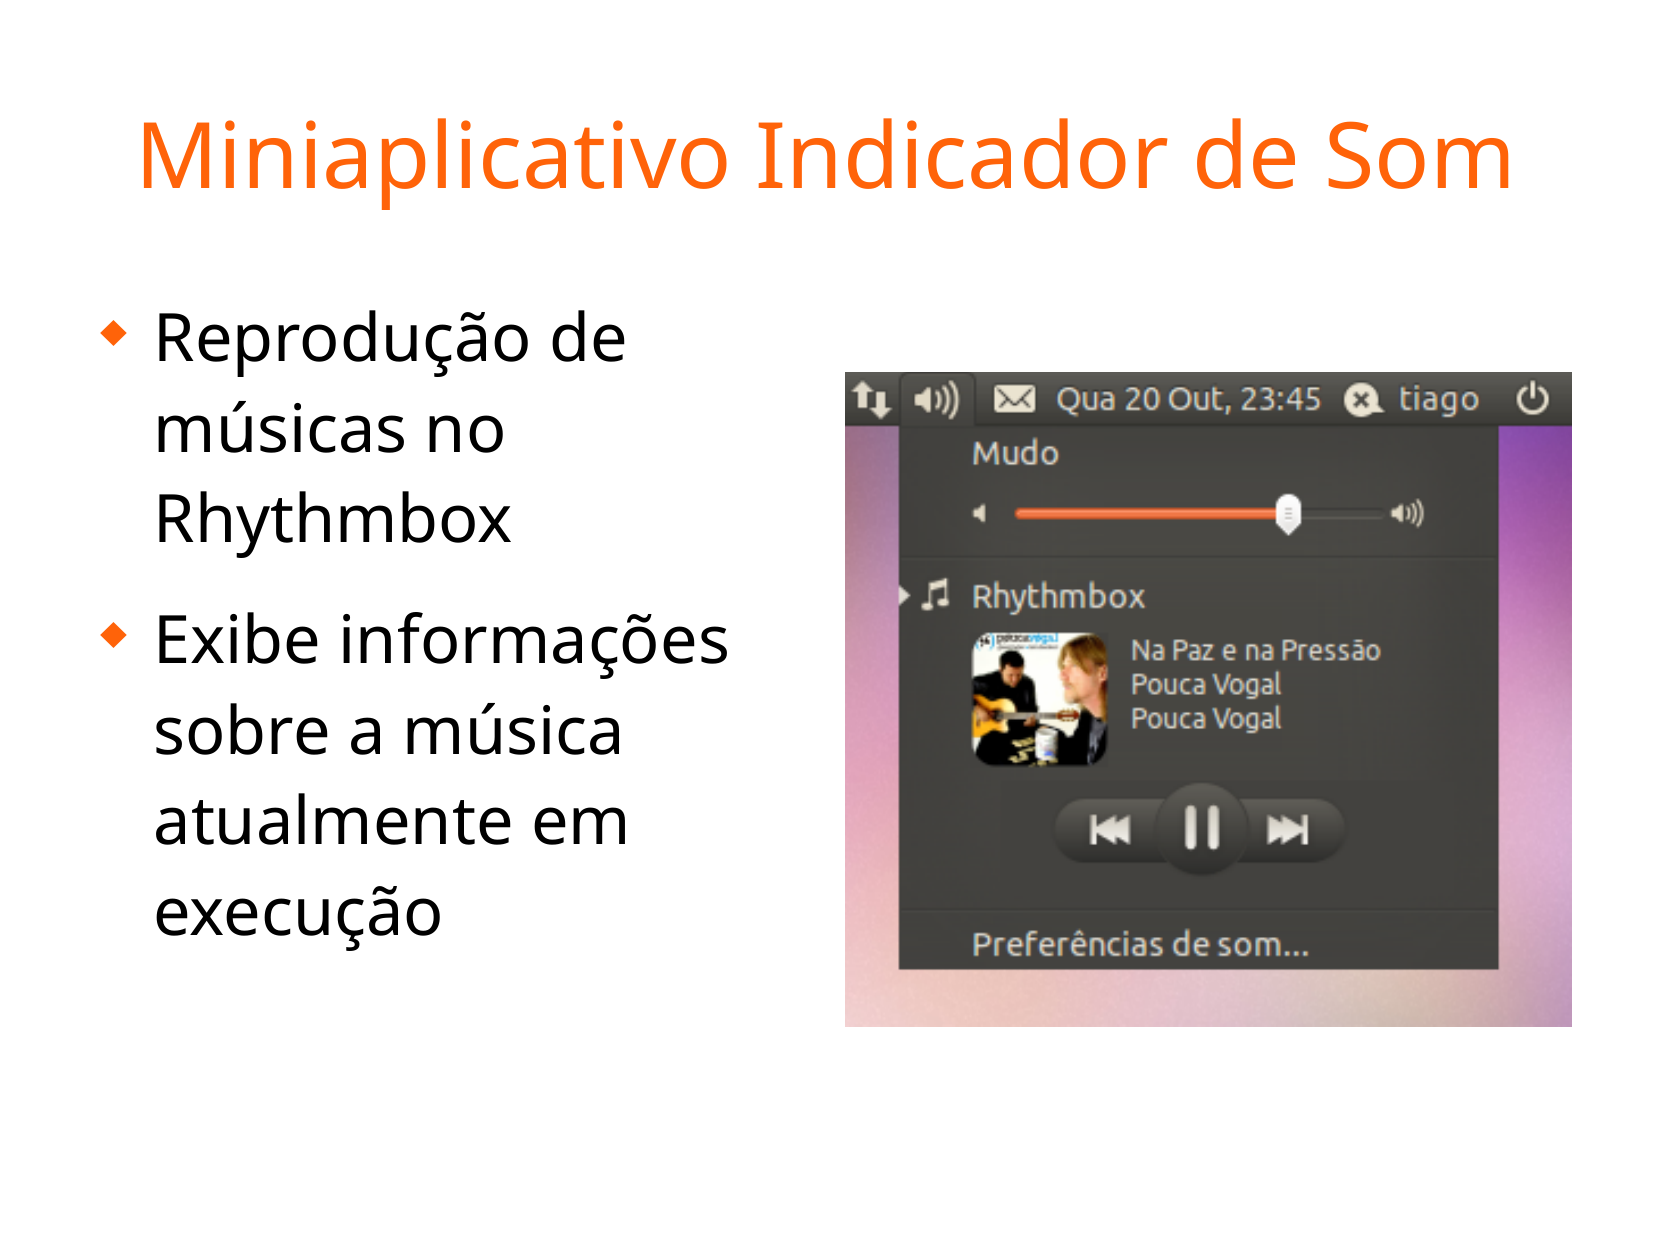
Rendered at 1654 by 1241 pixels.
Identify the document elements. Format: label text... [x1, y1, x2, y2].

picture [845, 372, 1572, 1027]
list Reprodução de músicas no Rhythmbox Exibe informações sobre a música atualmente em execução [82, 290, 809, 1109]
title Miniaplicativo Indicador de Som [82, 49, 1571, 257]
